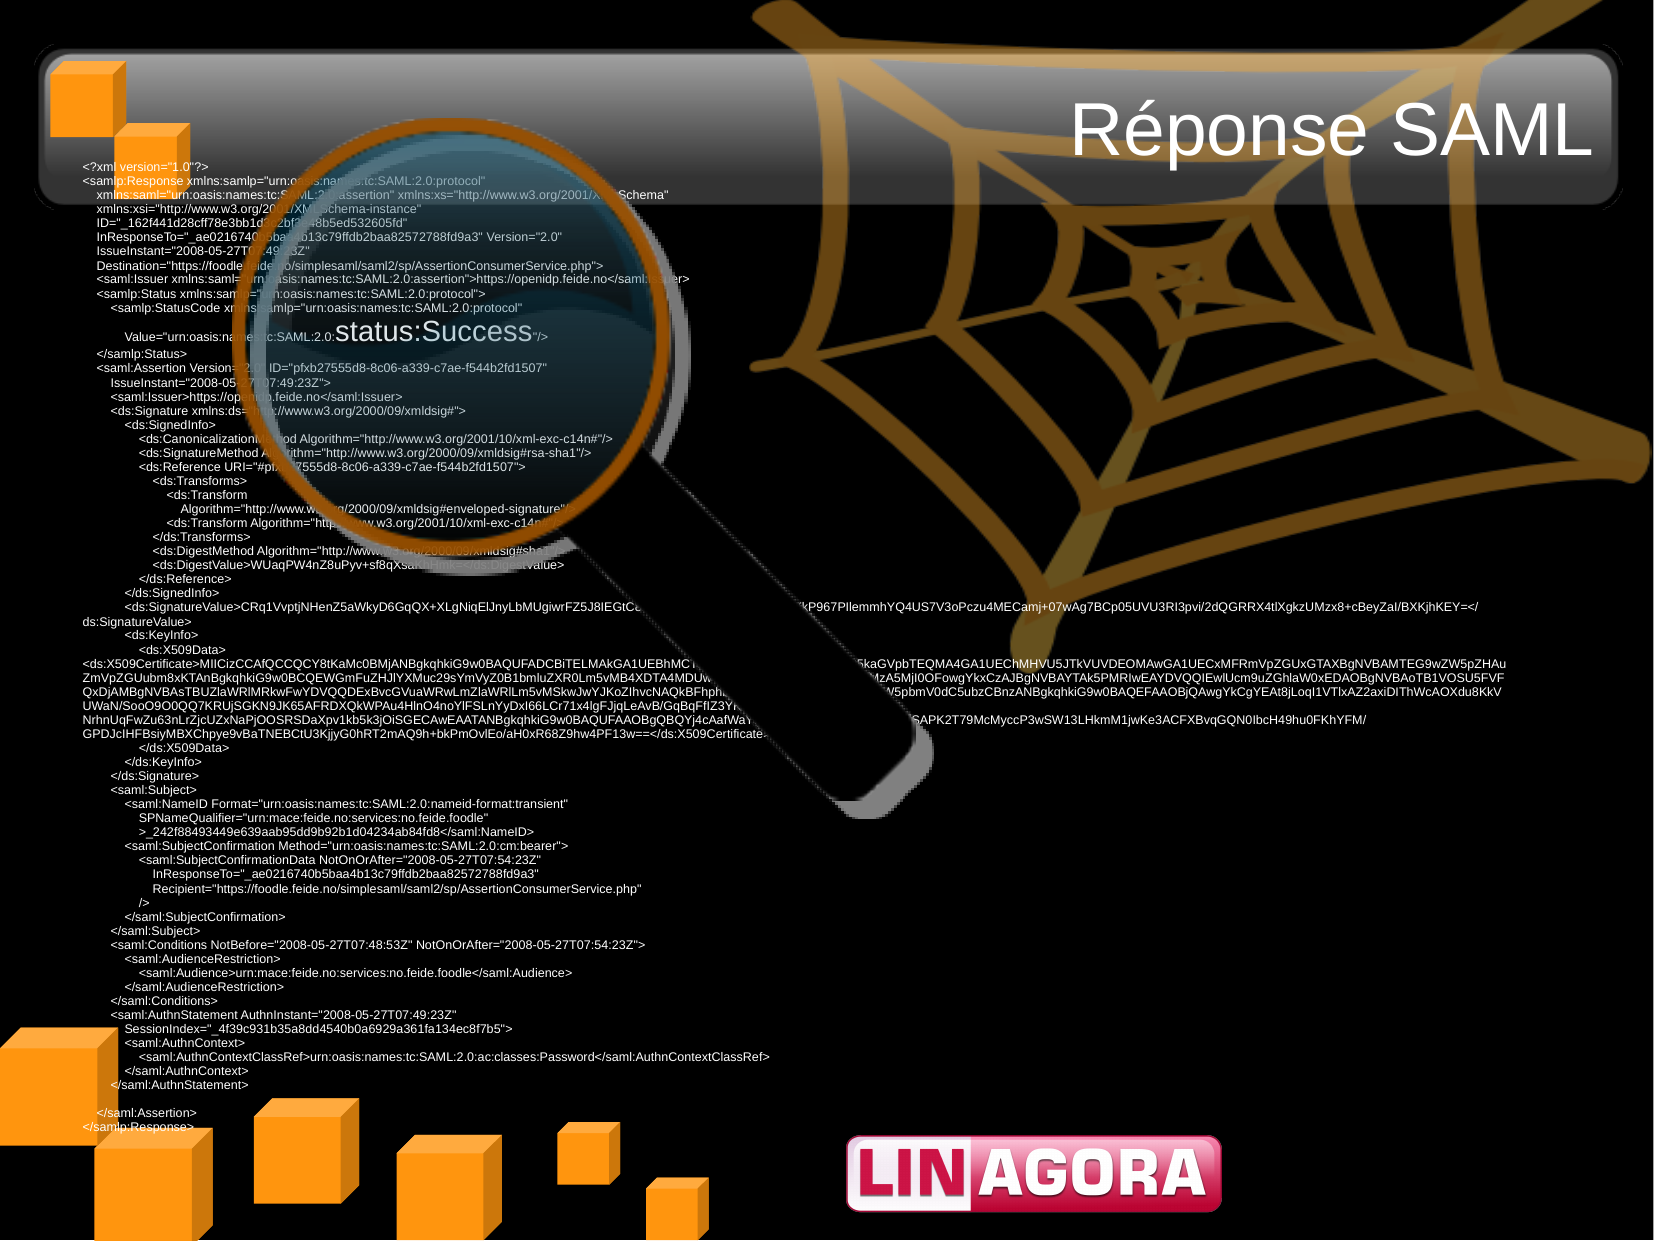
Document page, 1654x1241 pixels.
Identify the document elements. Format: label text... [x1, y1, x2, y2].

picture [232, 118, 916, 801]
list <?xml version="1.0"?> <samlp:Response xmlns:samlp="urn:oasis:names:tc:SAML:2.0:protocol" xmlns:saml="urn:oasis:names:tc:SAML:2.0:assertion" xmlns:xs="http://www.w3.org/2001/XMLSchema" xmlns:xsi="http://www.w3.org/2001/XMLSchema-instance" ID="_162f441d28cff78e3bb1d3c2bf3e48b5ed532605fd" InResponseTo="_ae0216740b5baa4b13c79ffdb2baa82572788fd9a3" Version="2.0" IssueInstant="2008-05-27T07:49:23Z" Destination="https://foodle.feide.no/simplesaml/saml2/sp/AssertionConsumerService.php"> <saml:Issuer xmlns:saml="urn:oasis:names:tc:SAML:2.0:assertion">https://openidp.feide.no</saml:Issuer> <samlp:Status xmlns:samlp="urn:oasis:names:tc:SAML:2.0:protocol"> <samlp:StatusCode xmlns:samlp="urn:oasis:names:tc:SAML:2.0:protocol" Value="urn:oasis:names:tc:SAML:2.0:status:Success"/> </samlp:Status> <saml:Assertion Version="2.0" ID="pfxb27555d8-8c06-a339-c7ae-f544b2fd1507" IssueInstant="2008-05-27T07:49:23Z"> <saml:Issuer>https://openidp.feide.no</saml:Issuer> <ds:Signature xmlns:ds="http://www.w3.org/2000/09/xmldsig#"> <ds:SignedInfo> <ds:CanonicalizationMethod Algorithm="http://www.w3.org/2001/10/xml-exc-c14n#"/> <ds:SignatureMethod Algorithm="http://www.w3.org/2000/09/xmldsig#rsa-sha1"/> <ds:Reference URI="#pfxb27555d8-8c06-a339-c7ae-f544b2fd1507"> <ds:Transforms> <ds:Transform Algorithm="http://www.w3.org/2000/09/xmldsig#enveloped-signature"/> <ds:Transform Algorithm="http://www.w3.org/2001/10/xml-exc-c14n#"/> </ds:Transforms> <ds:DigestMethod Algorithm="http://www.w3.org/2000/09/xmldsig#sha1"/> <ds:DigestValue>WUaqPW4nZ8uPyv+sf8qXsaKhHmk=</ds:DigestValue> </ds:Reference> </ds:SignedInfo> <ds:SignatureValue>CRq1VvptjNHenZ5aWkyD6GqQX+XLgNiqElJnyLbMUgiwrFZ5J8IEGtC8h2YiwID15ScxVt6tjQc8R3gXkP967PIlemmhYQ4US7V3oPczu4MECamj+07wAg7BCp05UVU3RI3pvi/2dQGRRX4tlXgkzUMzx8+cBeyZaI/BXKjhKEY=</ds:SignatureValue> <ds:KeyInfo> <ds:X509Data> <ds:X509Certificate>MIICizCCAfQCCQCY8tKaMc0BMjANBgkqhkiG9w0BAQUFADCBiTELMAkGA1UEBhMCTk8xEjAQBgNVBAgTCVRyb25kaGVpbTEQMA4GA1UEChMHVU5JTkVUVDEOMAwGA1UECxMFRmVpZGUxGTAXBgNVBAMTEG9wZW5pZHAuZmVpZGUubm8xKTAnBgkqhkiG9w0BCQEWGmFuZHJlYXMuc29sYmVyZ0B1bmluZXR0Lm5vMB4XDTA4MDUwODA5MjI0OFoXDTM1MDkyMzA5MjI0OFowgYkxCzAJBgNVBAYTAk5PMRIwEAYDVQQIEwlUcm9uZGhlaW0xEDAOBgNVBAoTB1VOSU5FVFQxDjAMBgNVBAsTBUZlaWRlMRkwFwYDVQQDExBvcGVuaWRwLmZlaWRlLm5vMSkwJwYJKoZIhvcNAQkBFhphbmRyZWFzLnNvbGJlcmdAdW5pbmV0dC5ubzCBnzANBgkqhkiG9w0BAQEFAAOBjQAwgYkCgYEAt8jLoqI1VTlxAZ2axiDIThWcAOXdu8KkVUWaN/SooO9O0QQ7KRUjSGKN9JK65AFRDXQkWPAu4HlnO4noYlFSLnYyDxI66LCr71x4lgFJjqLeAvB/GqBqFfIZ3YK/NrhnUqFwZu63nLrZjcUZxNaPjOOSRSDaXpv1kb5k3jOiSGECAwEAATANBgkqhkiG9w0BAQUFAAOBgQBQYj4cAafWaYfjBU2zi1ElwStIaJ5nyp/s/8B8SAPK2T79McMyccP3wSW13LHkmM1jwKe3ACFXBvqGQN0IbcH49hu0FKhYFM/GPDJcIHFBsiyMBXChpye9vBaTNEBCtU3KjjyG0hRT2mAQ9h+bkPmOvlEo/aH0xR68Z9hw4PF13w==</ds:X509Certificate> </ds:X509Data> </ds:KeyInfo> </ds:Signature> <saml:Subject> <saml:NameID Format="urn:oasis:names:tc:SAML:2.0:nameid-format:transient" SPNameQualifier="urn:mace:feide.no:services:no.feide.foodle" >_242f88493449e639aab95dd9b92b1d04234ab84fd8</saml:NameID> <saml:SubjectConfirmation Method="urn:oasis:names:tc:SAML:2.0:cm:bearer"> <saml:SubjectConfirmationData NotOnOrAfter="2008-05-27T07:54:23Z" InResponseTo="_ae0216740b5baa4b13c79ffdb2baa82572788fd9a3" Recipient="https://foodle.feide.no/simplesaml/saml2/sp/AssertionConsumerService.php" /> </saml:SubjectConfirmation> </saml:Subject> <saml:Conditions NotBefore="2008-05-27T07:48:53Z" NotOnOrAfter="2008-05-27T07:54:23Z"> <saml:AudienceRestriction> <saml:Audience>urn:mace:feide.no:services:no.feide.foodle</saml:Audience> </saml:AudienceRestriction> </saml:Conditions> <saml:AuthnStatement AuthnInstant="2008-05-27T07:49:23Z" SessionIndex="_4f39c931b35a8dd4540b0a6929a361fa134ec8f7b5"> <saml:AuthnContext> <saml:AuthnContextClassRef>urn:oasis:names:tc:SAML:2.0:ac:classes:Password</saml:AuthnContextClassRef> </saml:AuthnContext> </saml:AuthnStatement> </saml:Assertion> </samlp:Response> [82, 160, 1506, 1135]
picture [838, 1135, 1229, 1241]
title Réponse SAML [194, 70, 1595, 189]
picture [33, 43, 749, 211]
